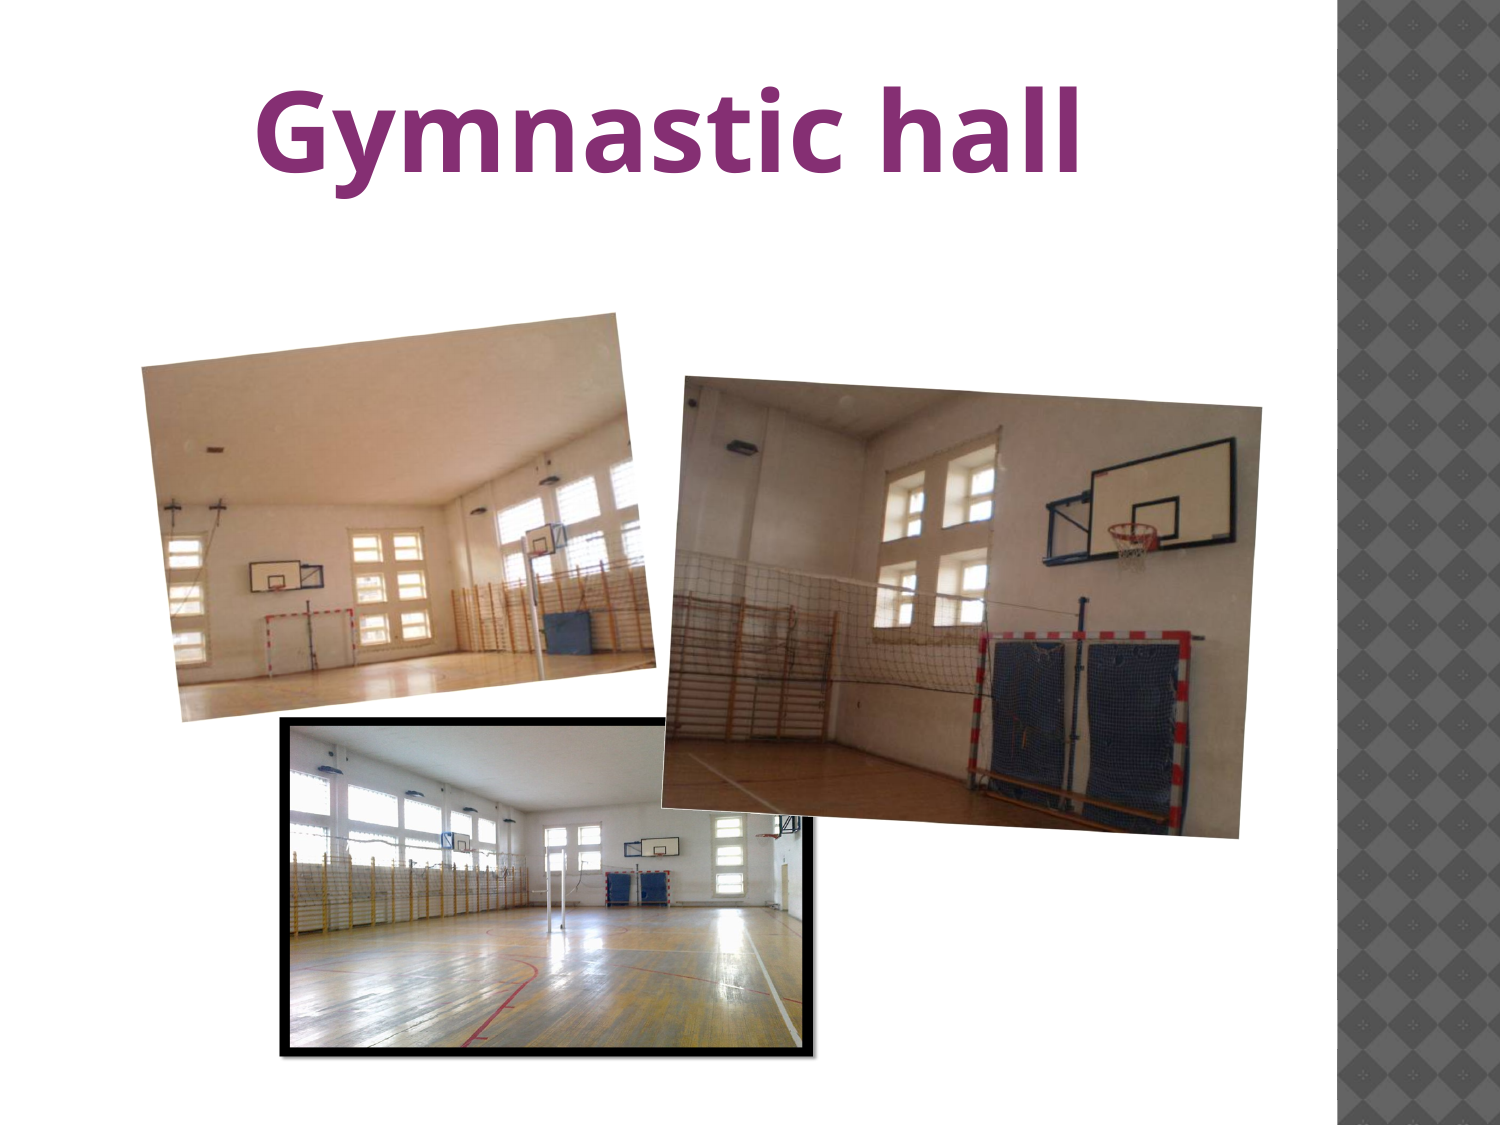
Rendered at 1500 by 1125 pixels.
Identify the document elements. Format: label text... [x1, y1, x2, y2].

picture [1337, 0, 1500, 1125]
picture [277, 374, 1263, 1063]
title Gymnastic hall [75, 52, 1263, 240]
picture [140, 311, 657, 723]
